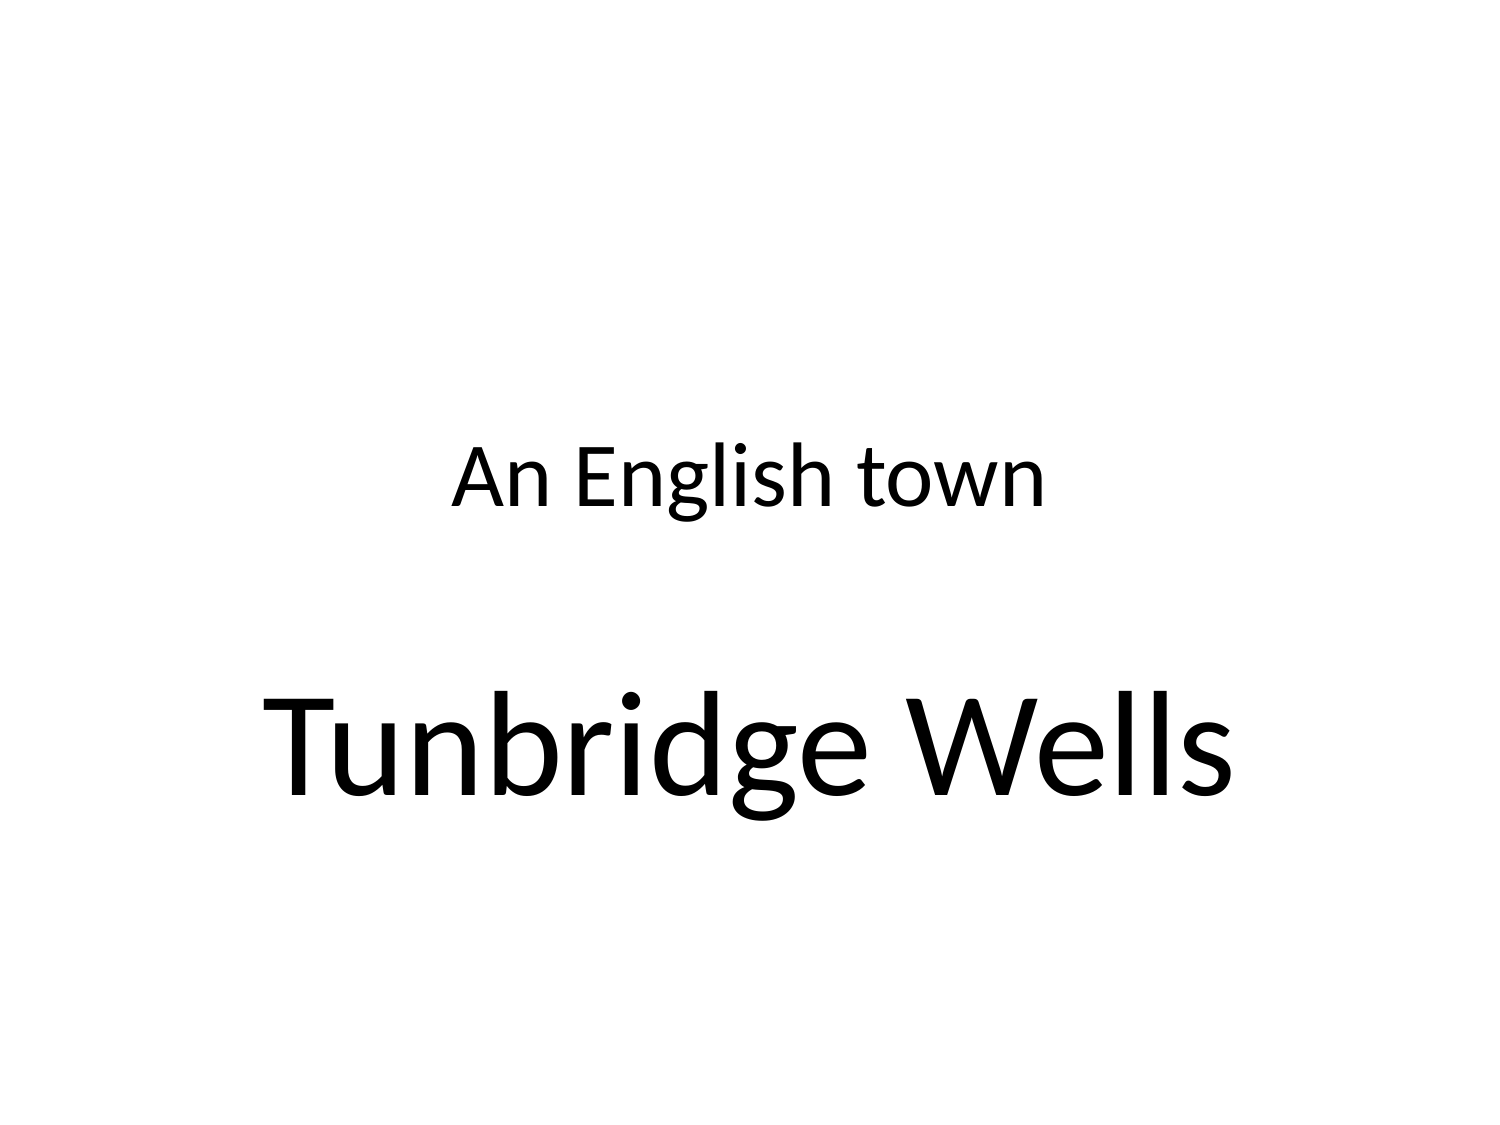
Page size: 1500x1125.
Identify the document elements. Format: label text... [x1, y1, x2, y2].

subtitle Tunbridge Wells [225, 637, 1276, 925]
title An English town [112, 349, 1388, 591]
